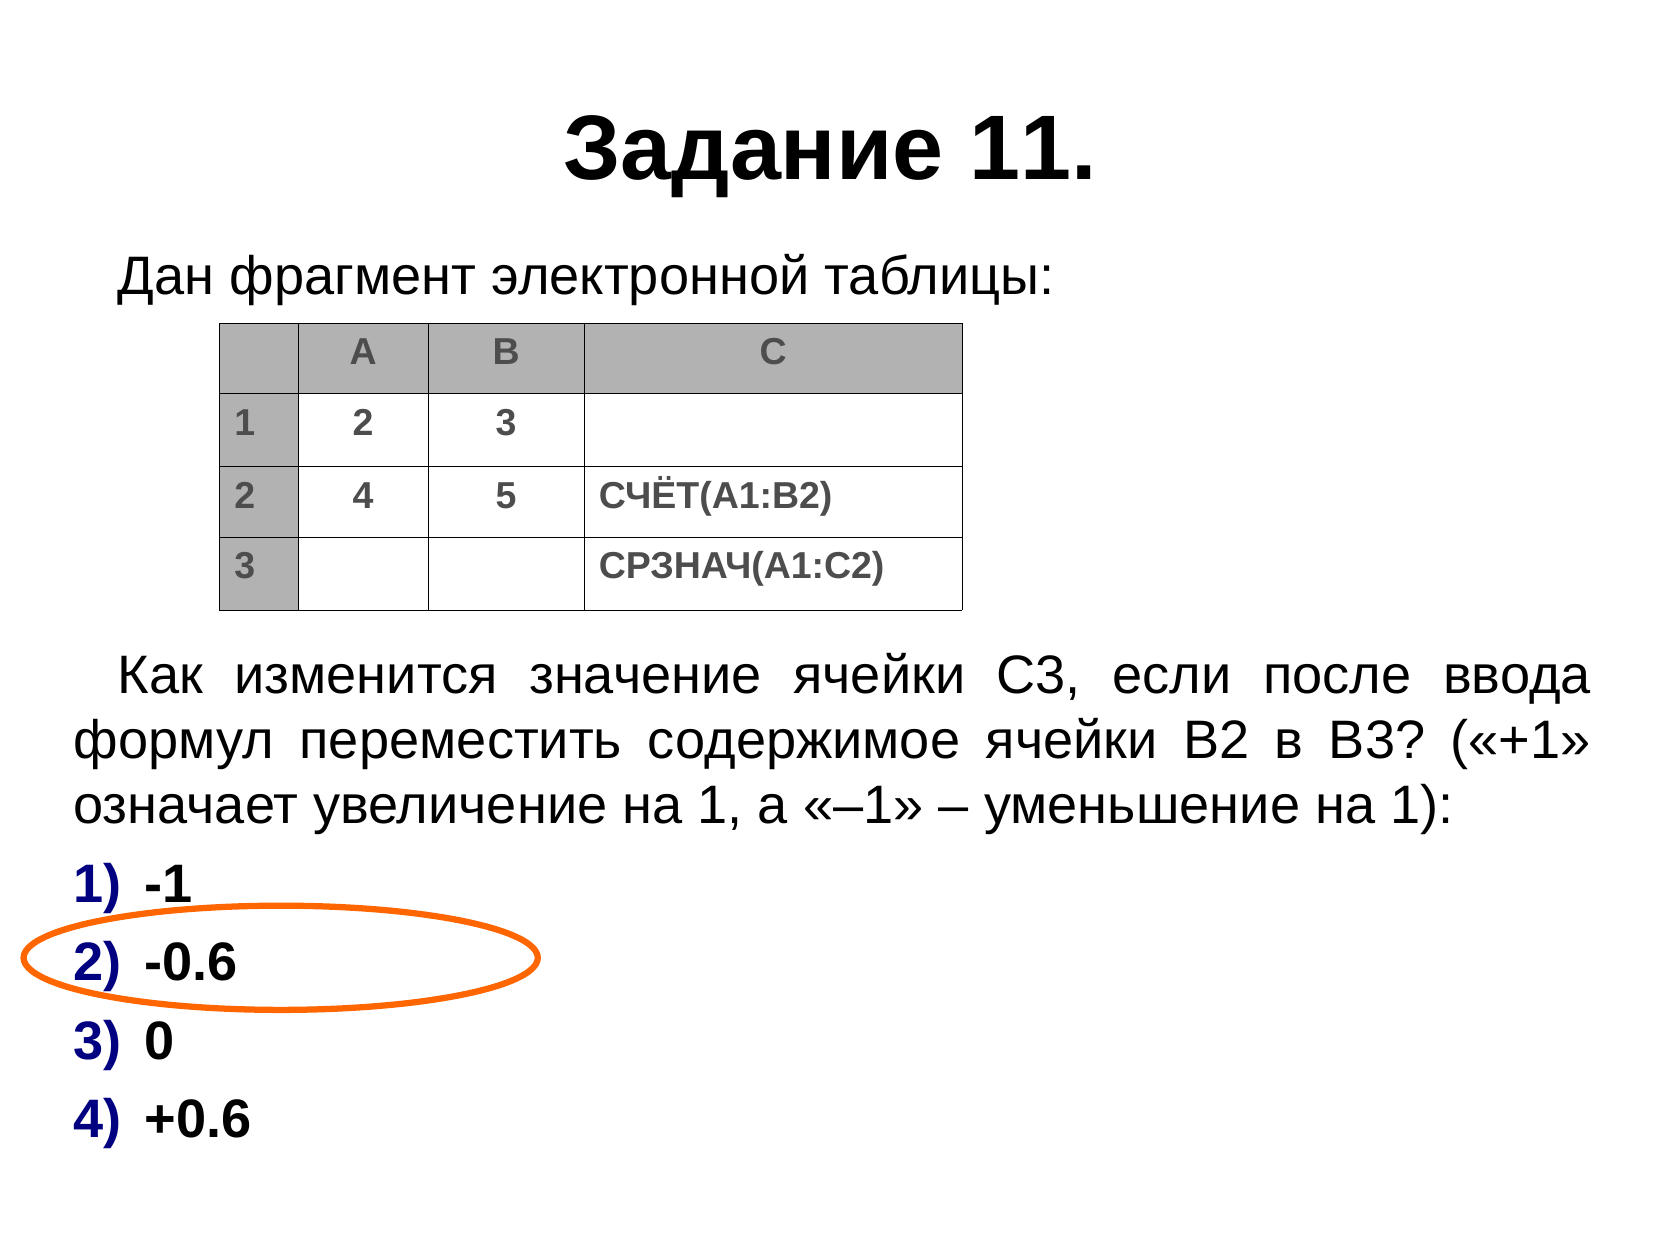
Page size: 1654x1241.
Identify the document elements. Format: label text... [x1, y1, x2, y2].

table_cell СЧЁТ(А1:В2) [585, 467, 962, 537]
list Дан фрагмент электронной таблицы: Как изменится значение ячейки С3, если после ввода формул переместить содержимое ячейки В2 в В3? («+1» означает увеличение на 1, а «–1» – уменьшение на 1): -1 -0.6 0 +0.6 [58, 909, 534, 1006]
table_cell [585, 394, 962, 466]
table_header В [429, 324, 584, 393]
table_cell [429, 538, 584, 610]
table_cell 2 [220, 467, 298, 537]
table_cell [299, 538, 428, 610]
table_cell 1 [220, 394, 298, 466]
table_cell 3 [429, 394, 584, 466]
table_header С [585, 324, 962, 393]
list Дан фрагмент электронной таблицы: Как изменится значение ячейки С3, если после ввода формул переместить содержимое ячейки В2 в В3? («+1» означает увеличение на 1, а «–1» – уменьшение на 1): -1 -0.6 0 +0.6 [58, 232, 1609, 1193]
table_header [220, 324, 298, 393]
table_header А [299, 324, 428, 393]
title Задание 11. [82, 68, 1571, 232]
table_cell СРЗНАЧ(А1:С2) [585, 538, 962, 610]
table_cell 2 [299, 394, 428, 466]
table_cell 3 [220, 538, 298, 610]
table_cell 4 [299, 467, 428, 537]
table_cell 5 [429, 467, 584, 537]
